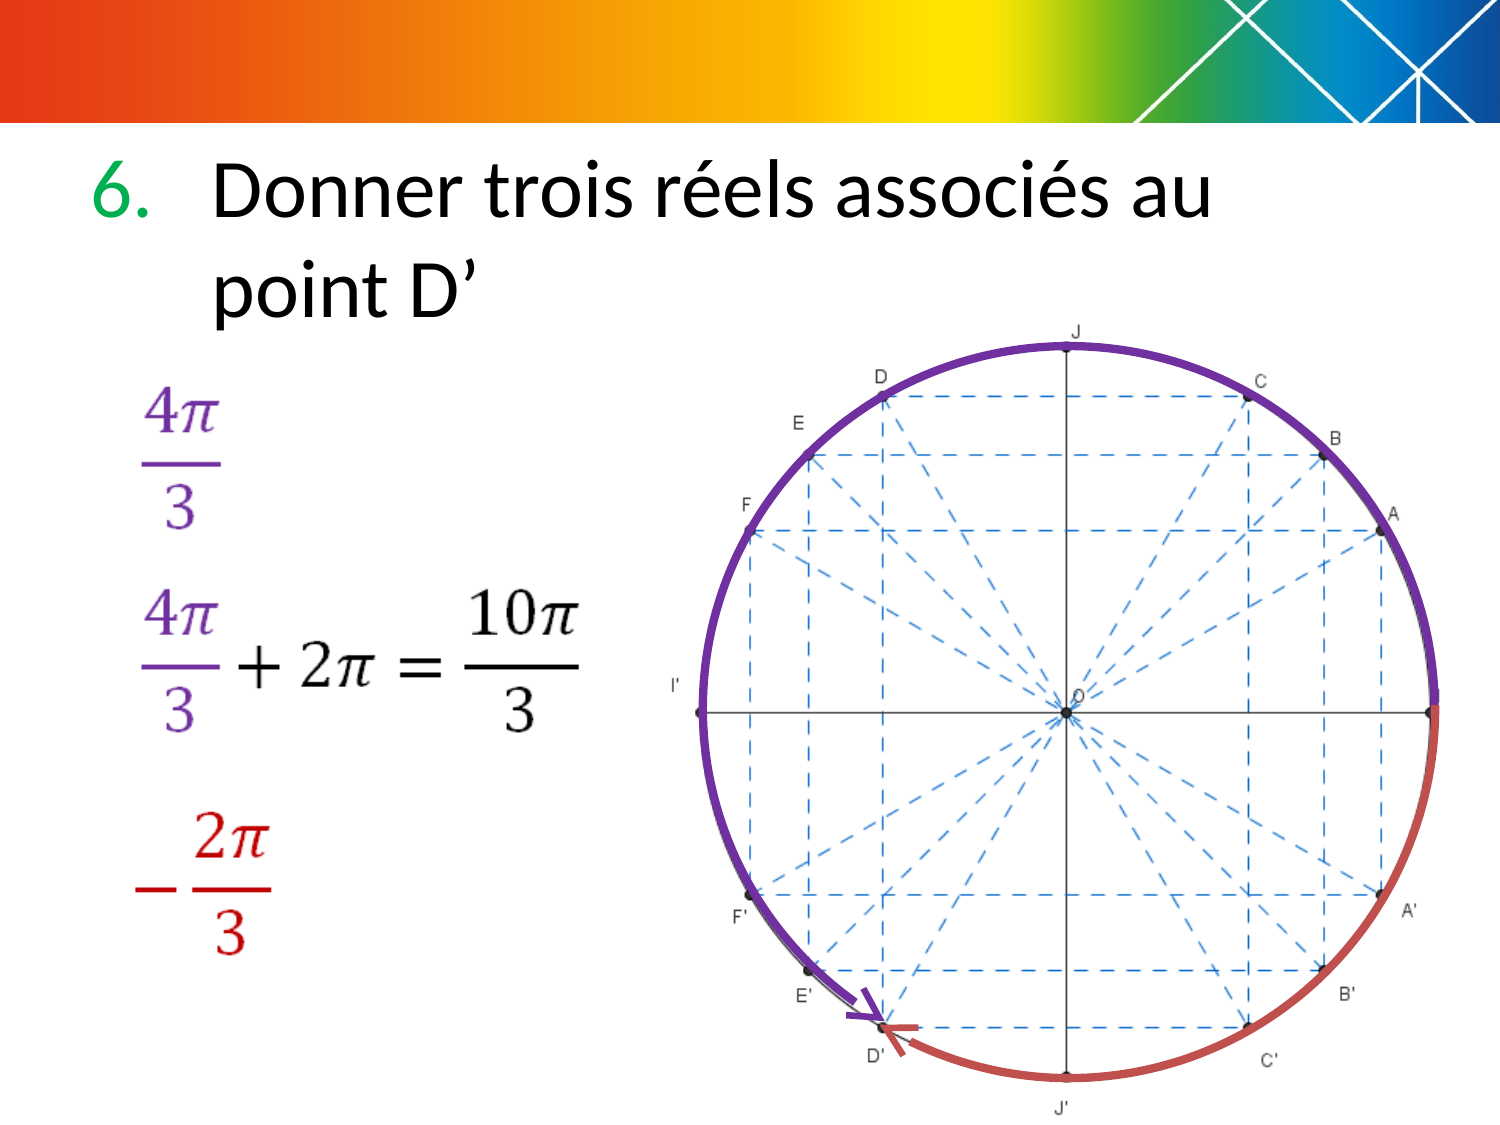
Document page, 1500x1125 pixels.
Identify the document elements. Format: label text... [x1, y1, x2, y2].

picture [0, 0, 1359, 123]
picture [123, 373, 601, 761]
picture [1340, 0, 1500, 123]
picture [656, 314, 1456, 1125]
title Donner trois réels associés au point D’ [75, 126, 1426, 342]
picture [123, 798, 292, 976]
